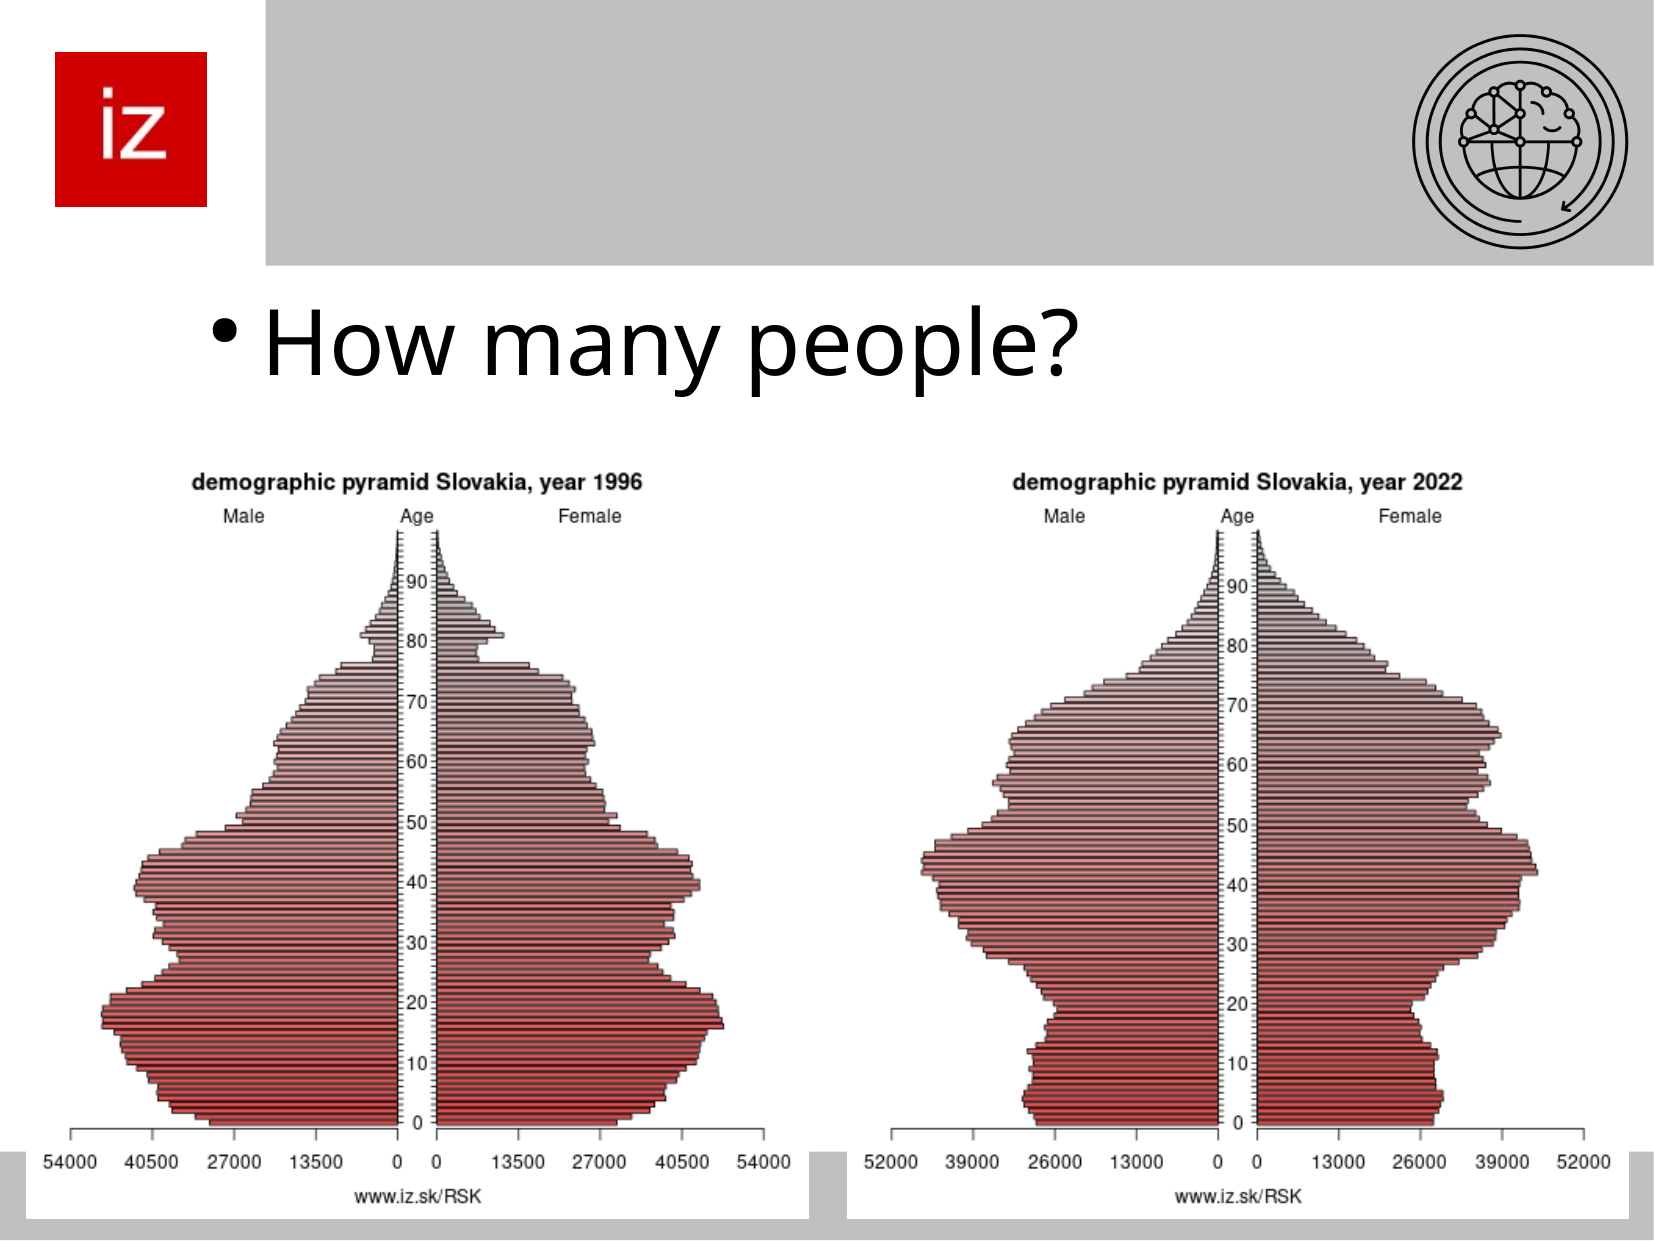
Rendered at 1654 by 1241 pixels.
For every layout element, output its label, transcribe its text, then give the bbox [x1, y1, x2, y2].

picture [847, 437, 1629, 1219]
picture [1352, 0, 1654, 309]
picture [26, 437, 809, 1219]
list How many people? [94, 295, 1506, 1077]
picture [55, 52, 207, 207]
